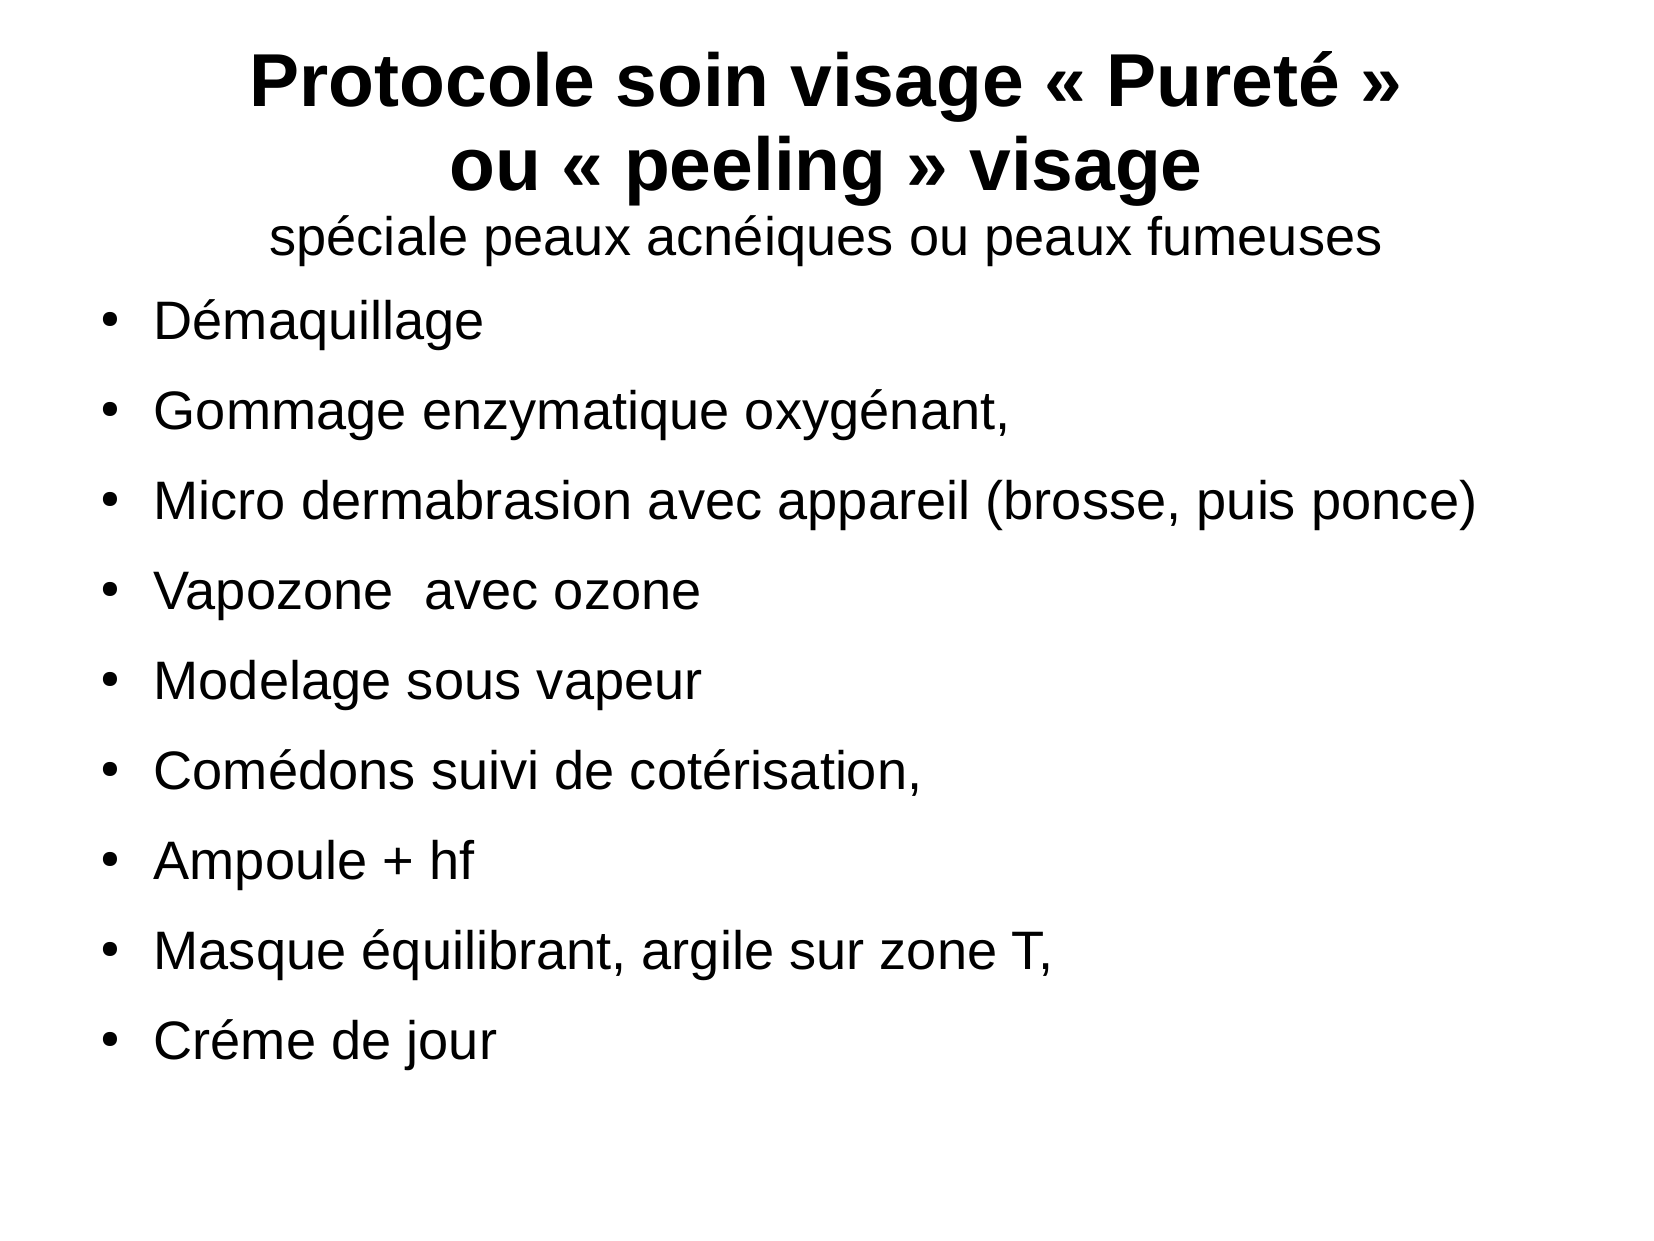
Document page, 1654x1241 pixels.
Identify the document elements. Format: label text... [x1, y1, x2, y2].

title Protocole soin visage « Pureté » ou « peeling » visage spéciale peaux acnéiques ou peaux fumeuses [82, 38, 1571, 268]
list Démaquillage Gommage enzymatique oxygénant, Micro dermabrasion avec appareil (brosse, puis ponce) Vapozone avec ozone Modelage sous vapeur Comédons suivi de cotérisation, Ampoule + hf Masque équilibrant, argile sur zone T, Créme de jour [82, 290, 1571, 1109]
